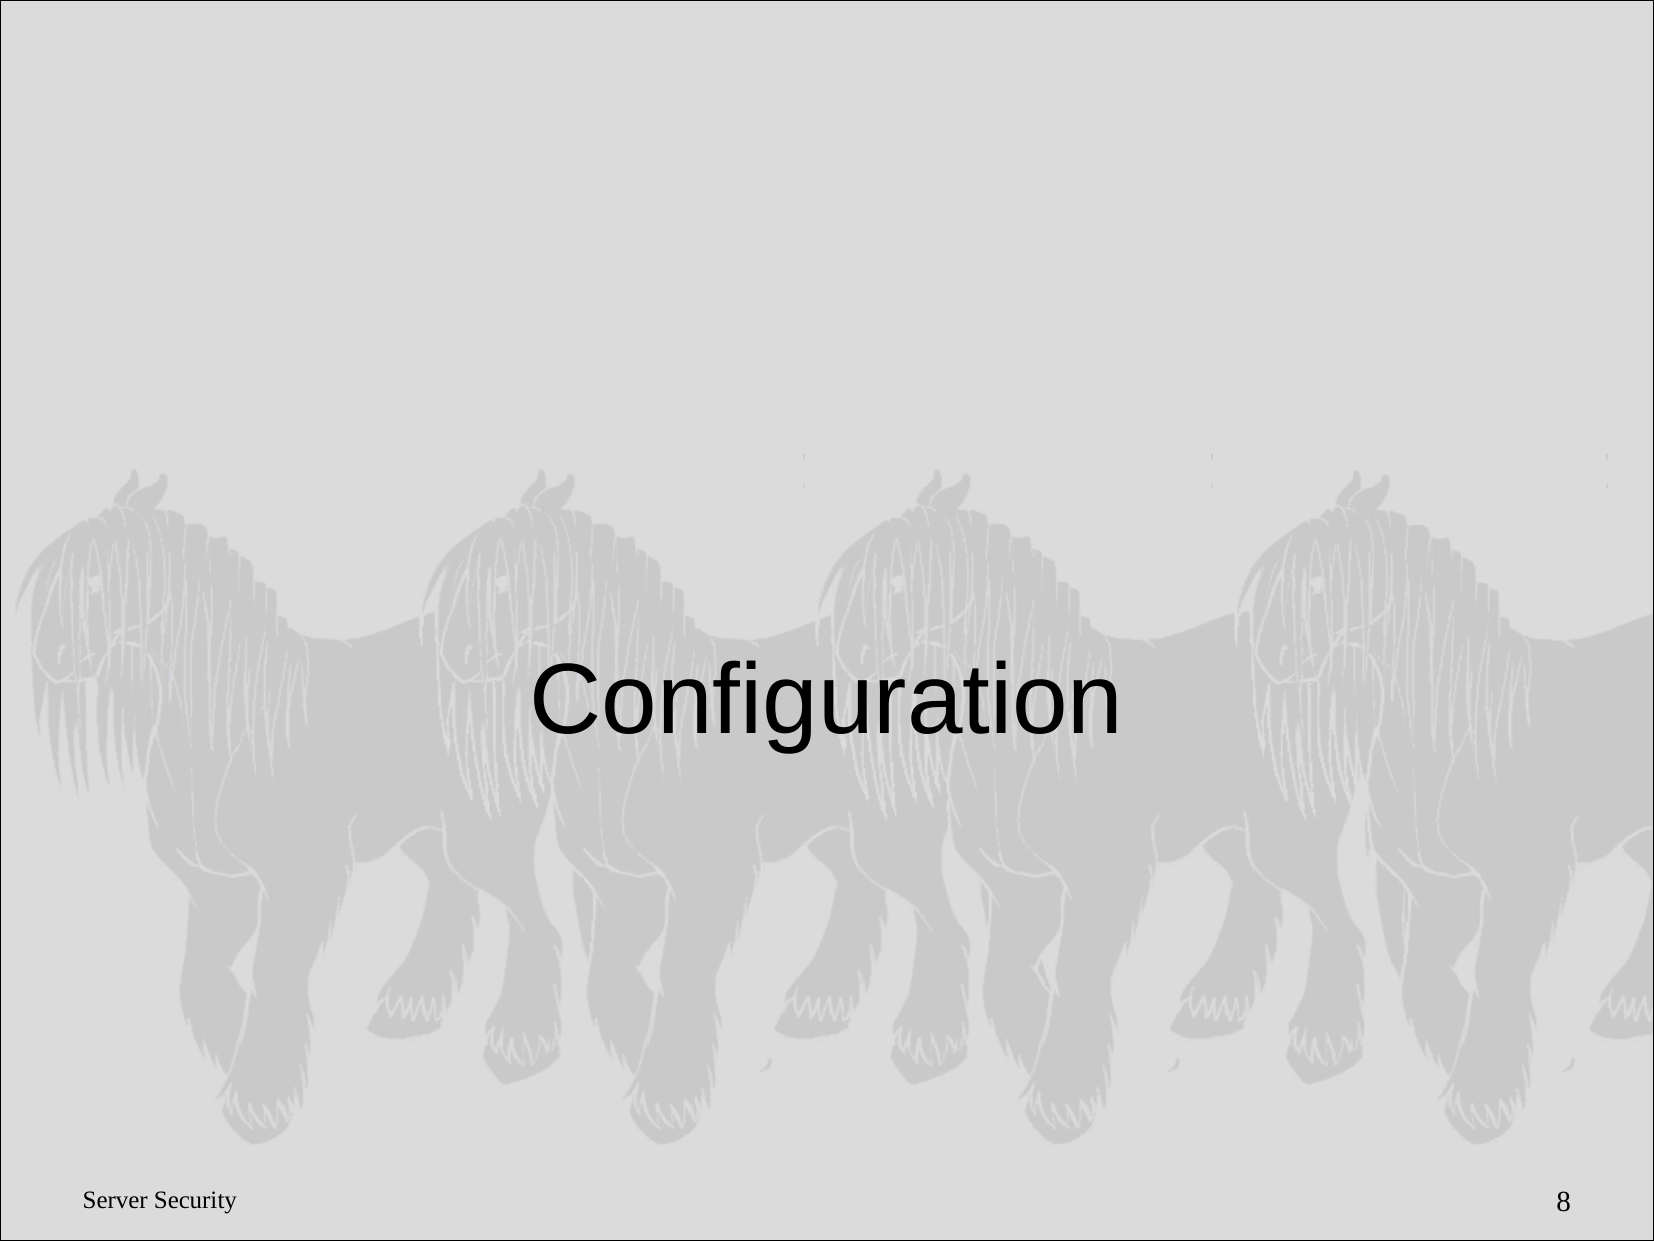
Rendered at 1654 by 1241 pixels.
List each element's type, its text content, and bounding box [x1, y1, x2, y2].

subtitle Configuration [82, 297, 1571, 1102]
